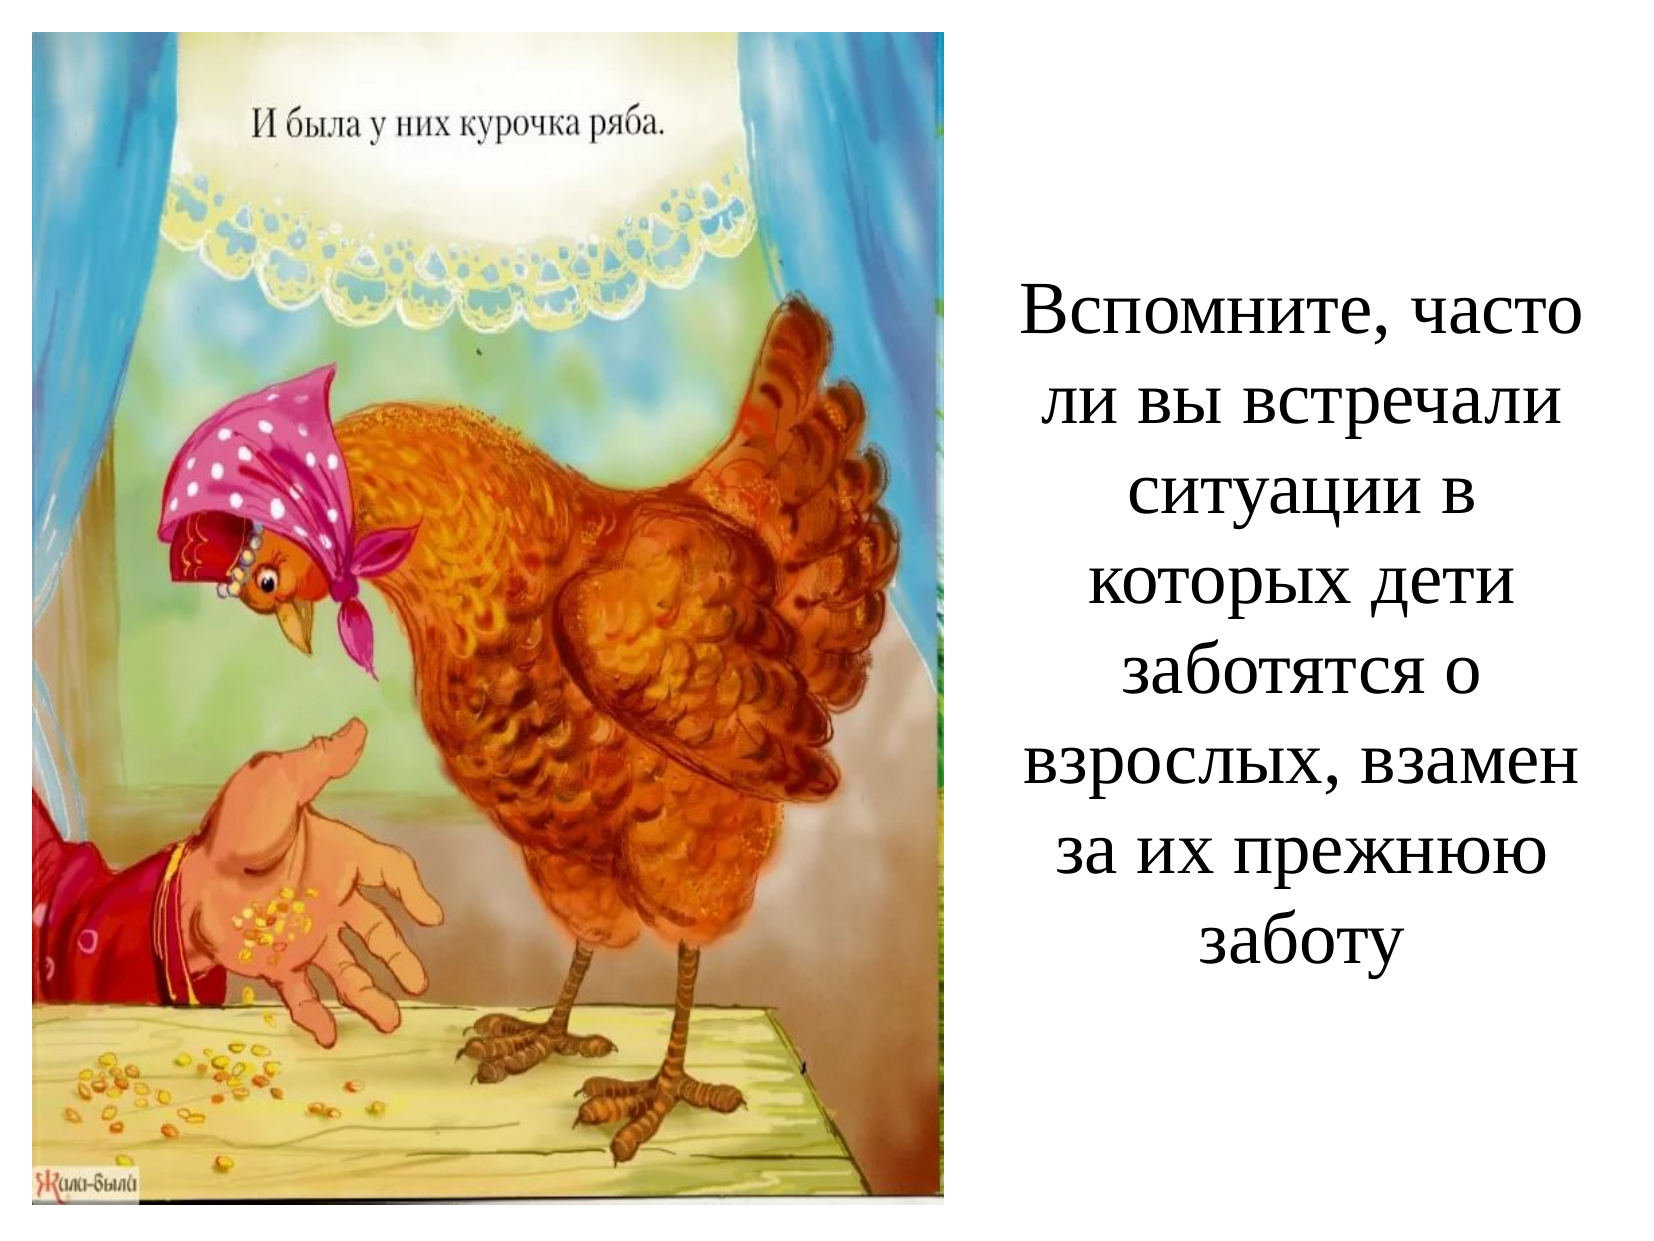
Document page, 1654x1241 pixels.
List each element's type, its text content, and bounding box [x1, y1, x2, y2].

title Вспомните, часто ли вы встречали ситуации в которых дети заботятся о взрослых, взамен за их прежнюю заботу [976, 32, 1628, 1205]
picture [32, 32, 944, 1205]
